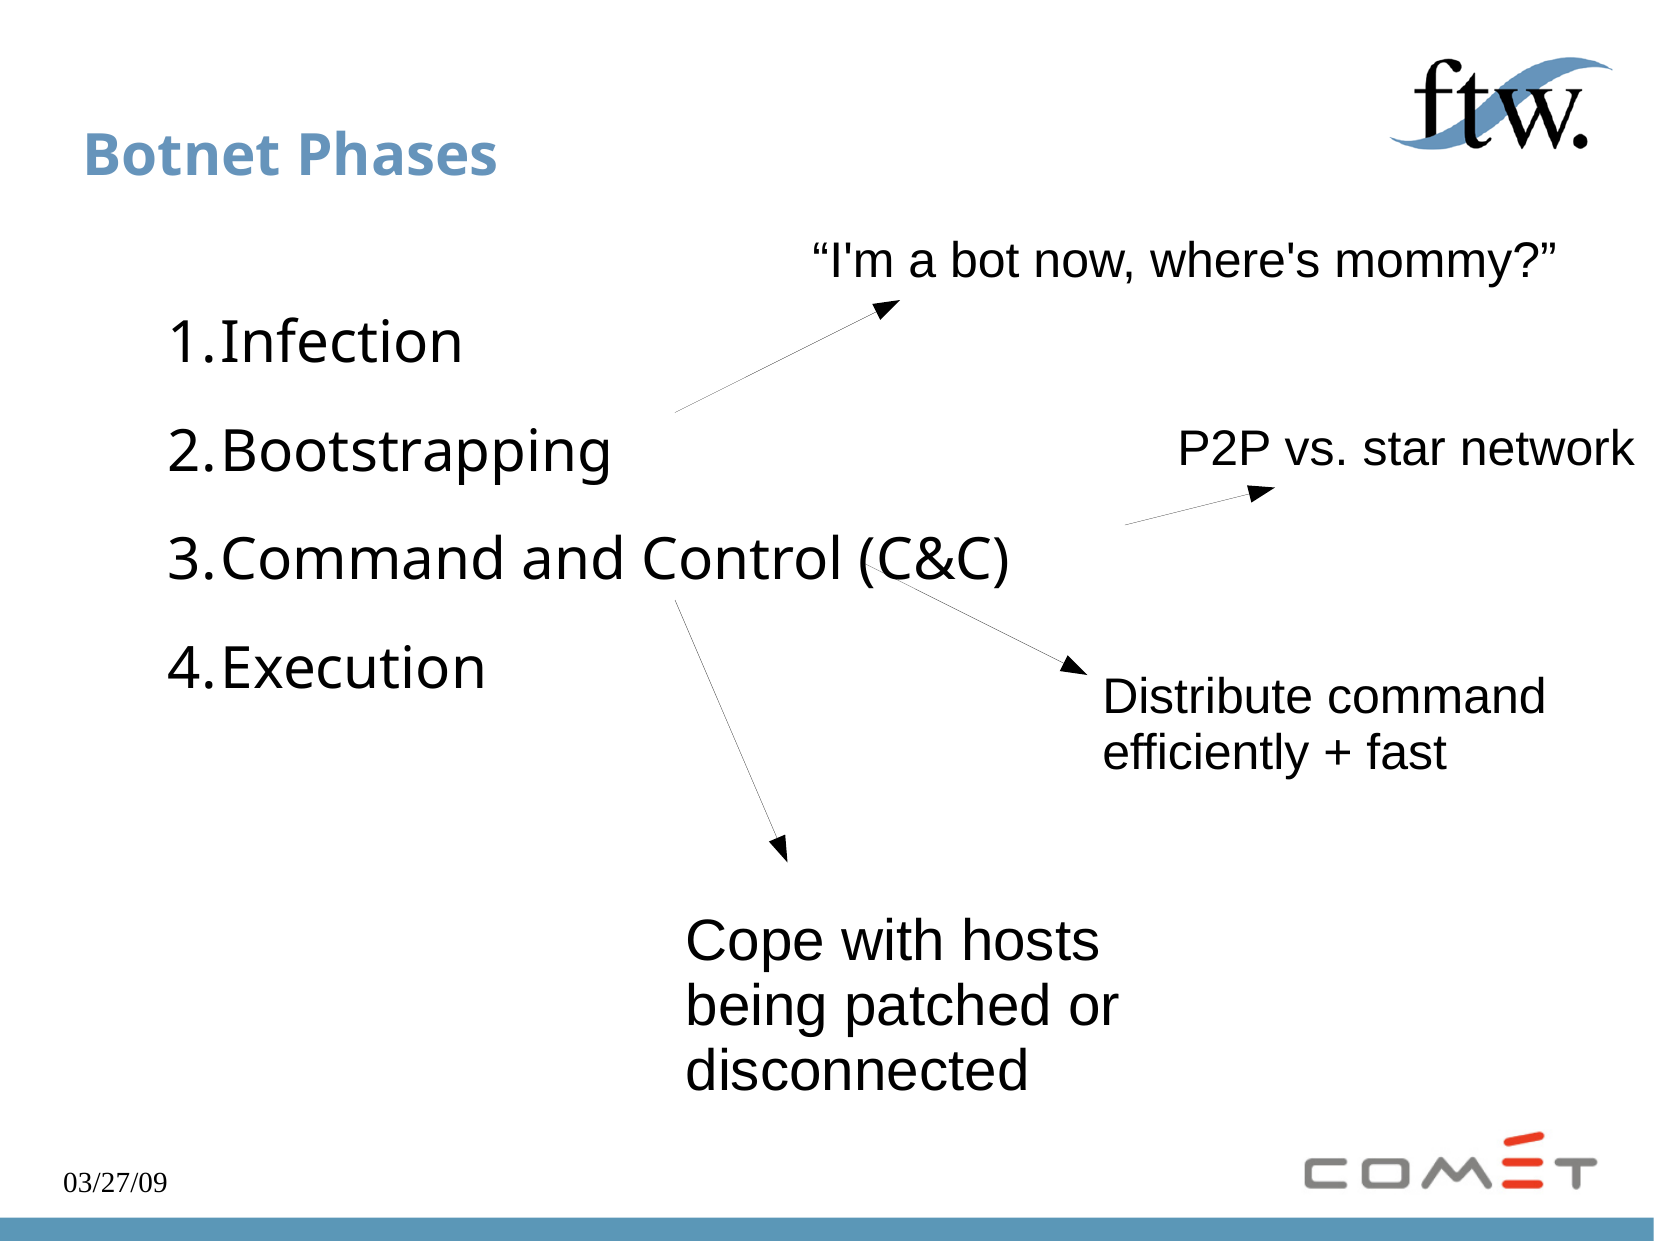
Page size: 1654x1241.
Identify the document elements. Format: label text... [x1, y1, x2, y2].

text_box Distribute command efficiently + fast [1087, 661, 1613, 788]
text_box “I'm a bot now, where's mommy?” [797, 225, 1576, 296]
text_box P2P vs. star network [1162, 412, 1650, 484]
list Infection Bootstrapping Command and Control (C&C) Execution [150, 300, 1118, 1119]
title Botnet Phases [82, 49, 1351, 257]
picture [1292, 1120, 1612, 1212]
text_box Cope with hosts being patched or disconnected [600, 900, 1201, 1110]
picture [1387, 56, 1613, 150]
